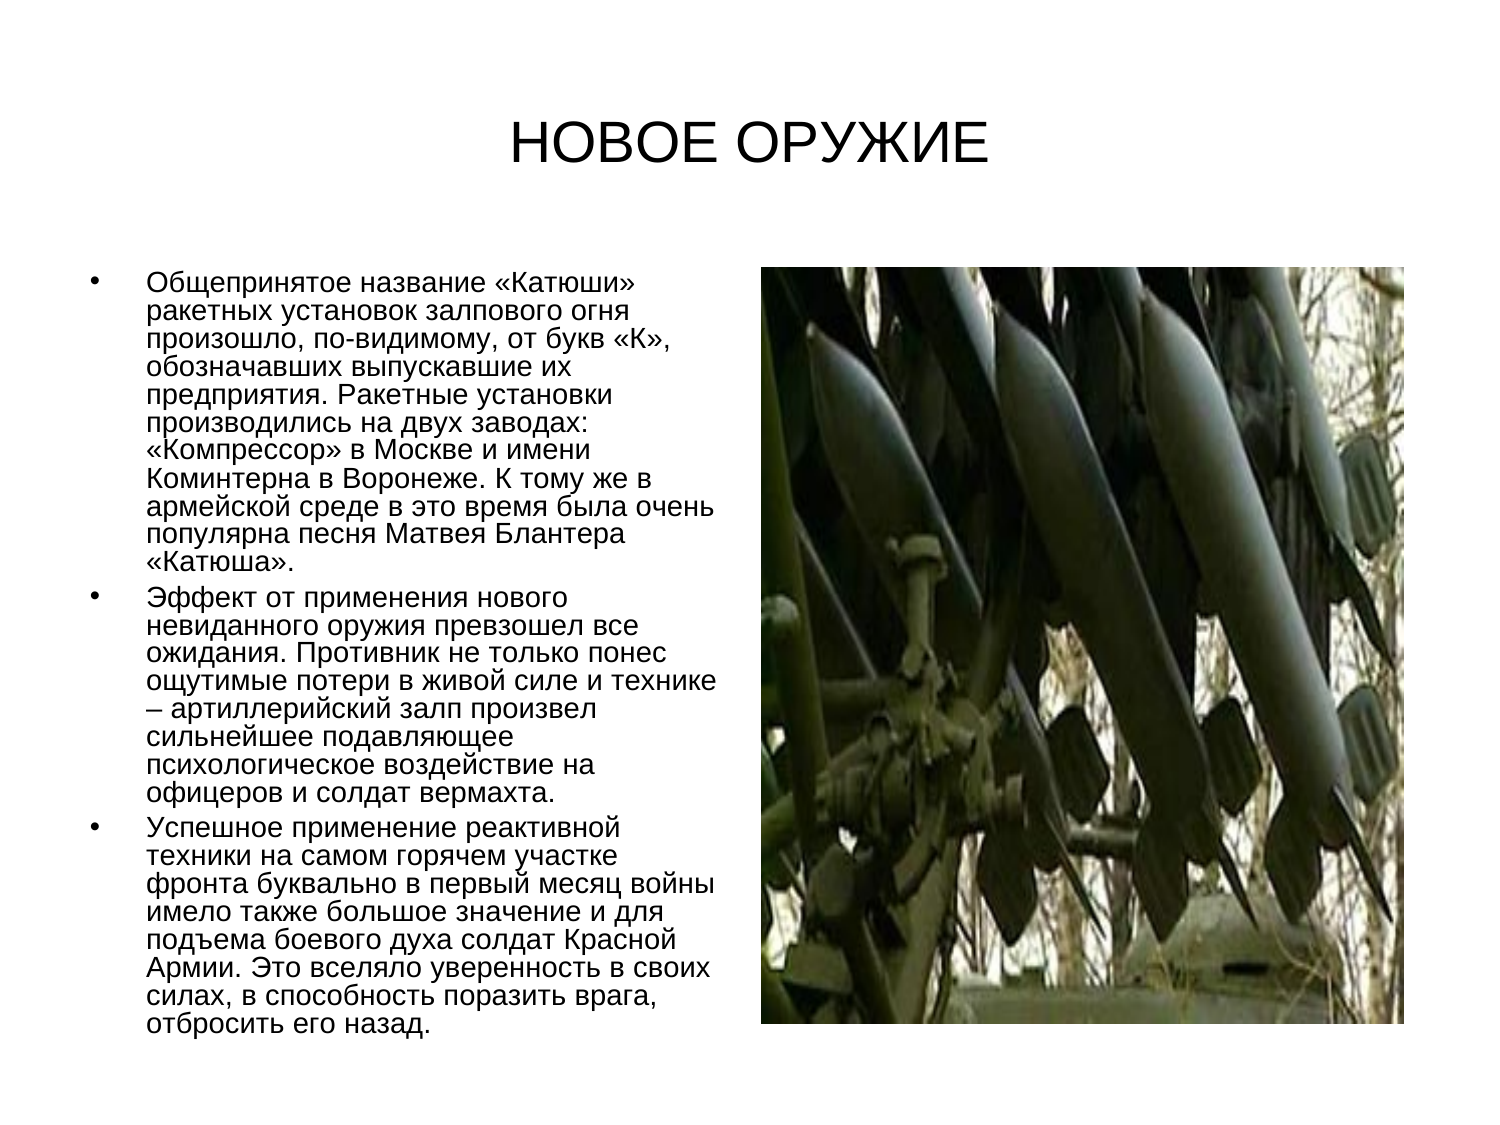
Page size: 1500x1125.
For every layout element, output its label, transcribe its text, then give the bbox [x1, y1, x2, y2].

list Общепринятое название «Катюши» ракетных установок залпового огня произошло, по-видимому, от букв «К», обозначавших выпускавшие их предприятия. Ракетные установки производились на двух заводах: «Компрессор» в Москве и имени Коминтерна в Воронеже. К тому же в армейской среде в это время была очень популярна песня Матвея Блантера «Катюша». Эффект от применения нового невиданного оружия превзошел все ожидания. Противник не только понес ощутимые потери в живой силе и технике – артиллерийский залп произвел сильнейшее подавляющее психологическое воздействие на офицеров и солдат вермахта. Успешное применение реактивной техники на самом горячем участке фронта буквально в первый месяц войны имело также большое значение и для подъема боевого духа солдат Красной Армии. Это вселяло уверенность в своих силах, в способность поразить врага, отбросить его назад. [75, 262, 738, 1047]
title НОВОЕ ОРУЖИЕ [75, 45, 1426, 233]
picture [761, 267, 1404, 1024]
